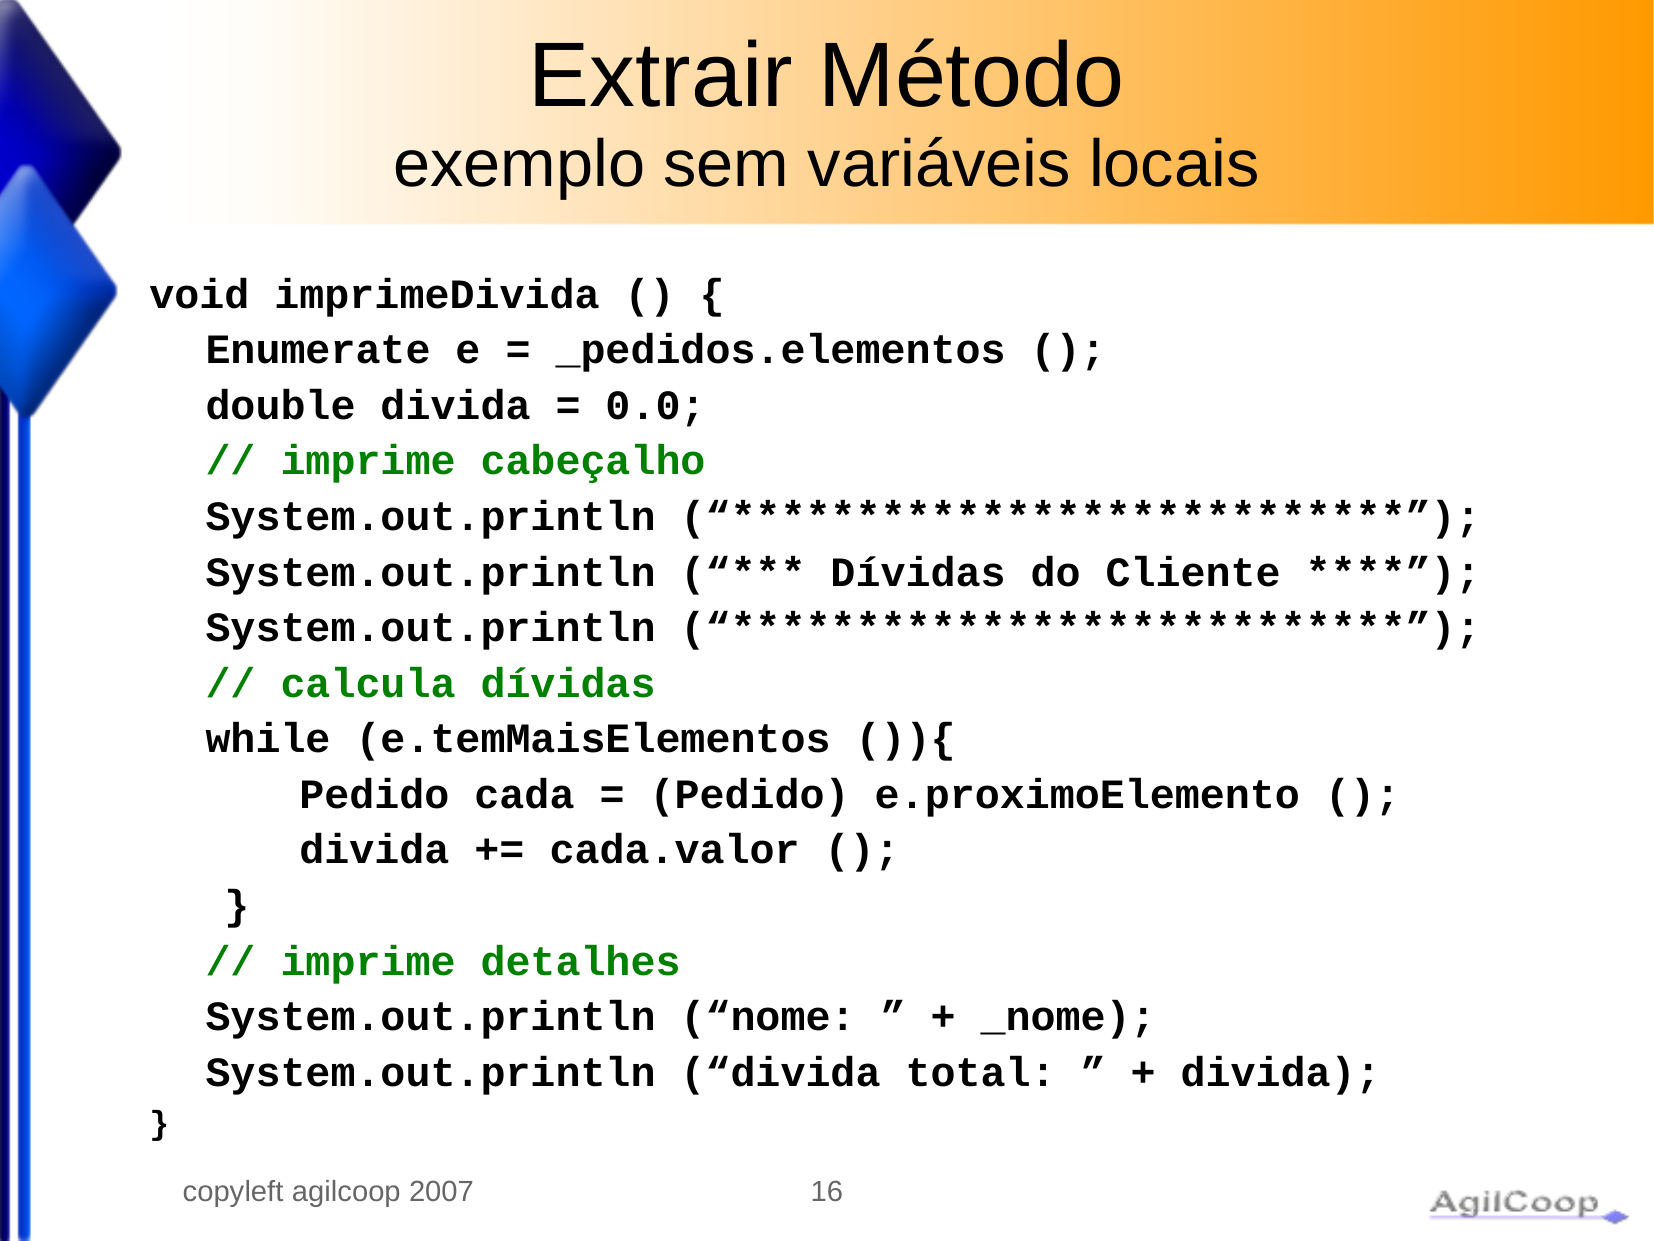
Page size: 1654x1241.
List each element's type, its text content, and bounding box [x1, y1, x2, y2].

list void imprimeDivida () { Enumerate e = _pedidos.elementos (); double divida = 0.0; // imprime cabeçalho System.out.println (“***************************”); System.out.println (“*** Dívidas do Cliente ****”); System.out.println (“***************************”); // calcula dívidas while (e.temMaisElementos ()){ Pedido cada = (Pedido) e.proximoElemento (); divida += cada.valor (); } // imprime detalhes System.out.println (“nome: ” + _nome); System.out.println (“divida total: ” + divida); } [134, 265, 1565, 1153]
title Extrair Método exemplo sem variáveis locais [82, 15, 1571, 208]
picture [0, 0, 1654, 1241]
